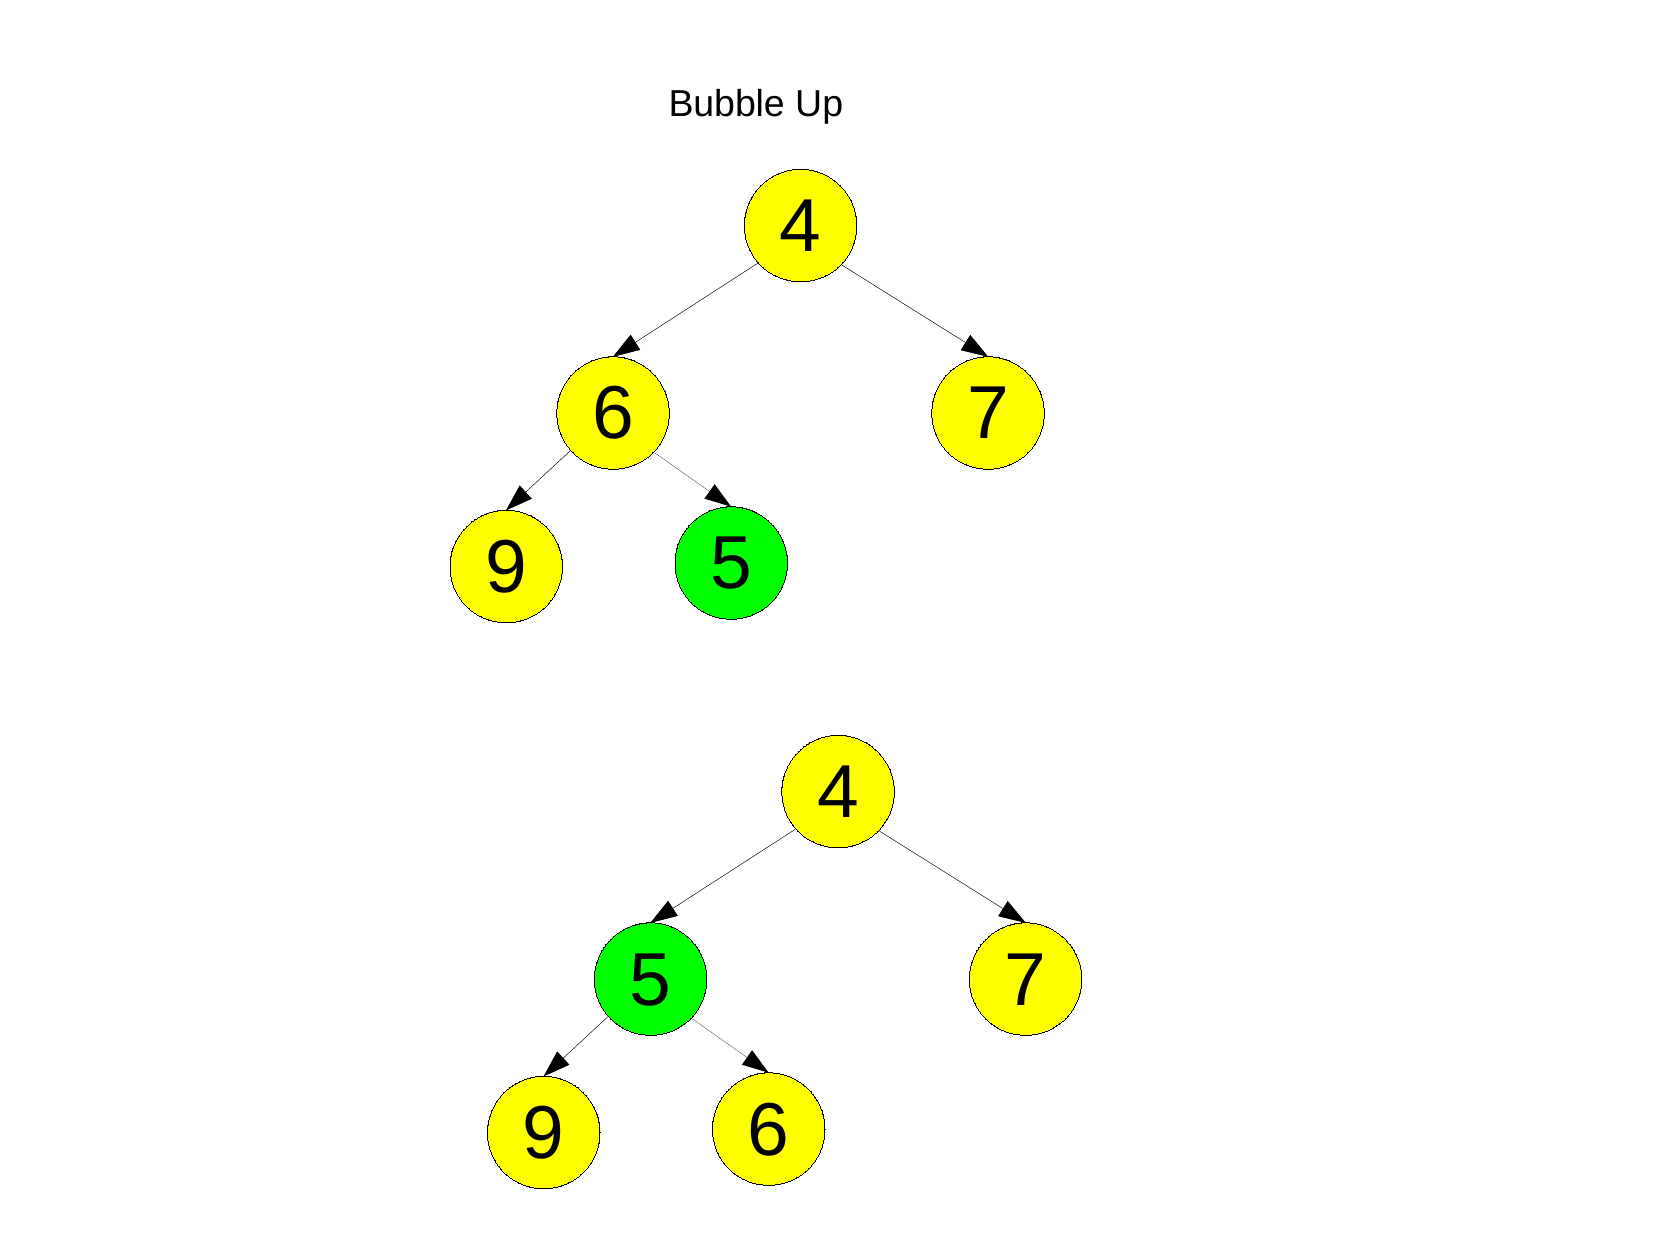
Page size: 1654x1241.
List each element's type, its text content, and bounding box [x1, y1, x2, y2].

text_box Bubble Up [653, 75, 1157, 132]
text_box 6 [712, 1072, 826, 1186]
text_box 7 [969, 922, 1082, 1036]
text_box 5 [594, 922, 707, 1036]
text_box 9 [487, 1076, 601, 1189]
text_box 6 [556, 356, 670, 470]
text_box 4 [744, 169, 857, 282]
text_box 4 [781, 735, 895, 848]
text_box 5 [675, 506, 788, 620]
text_box 7 [931, 356, 1045, 470]
text_box 9 [450, 510, 563, 623]
